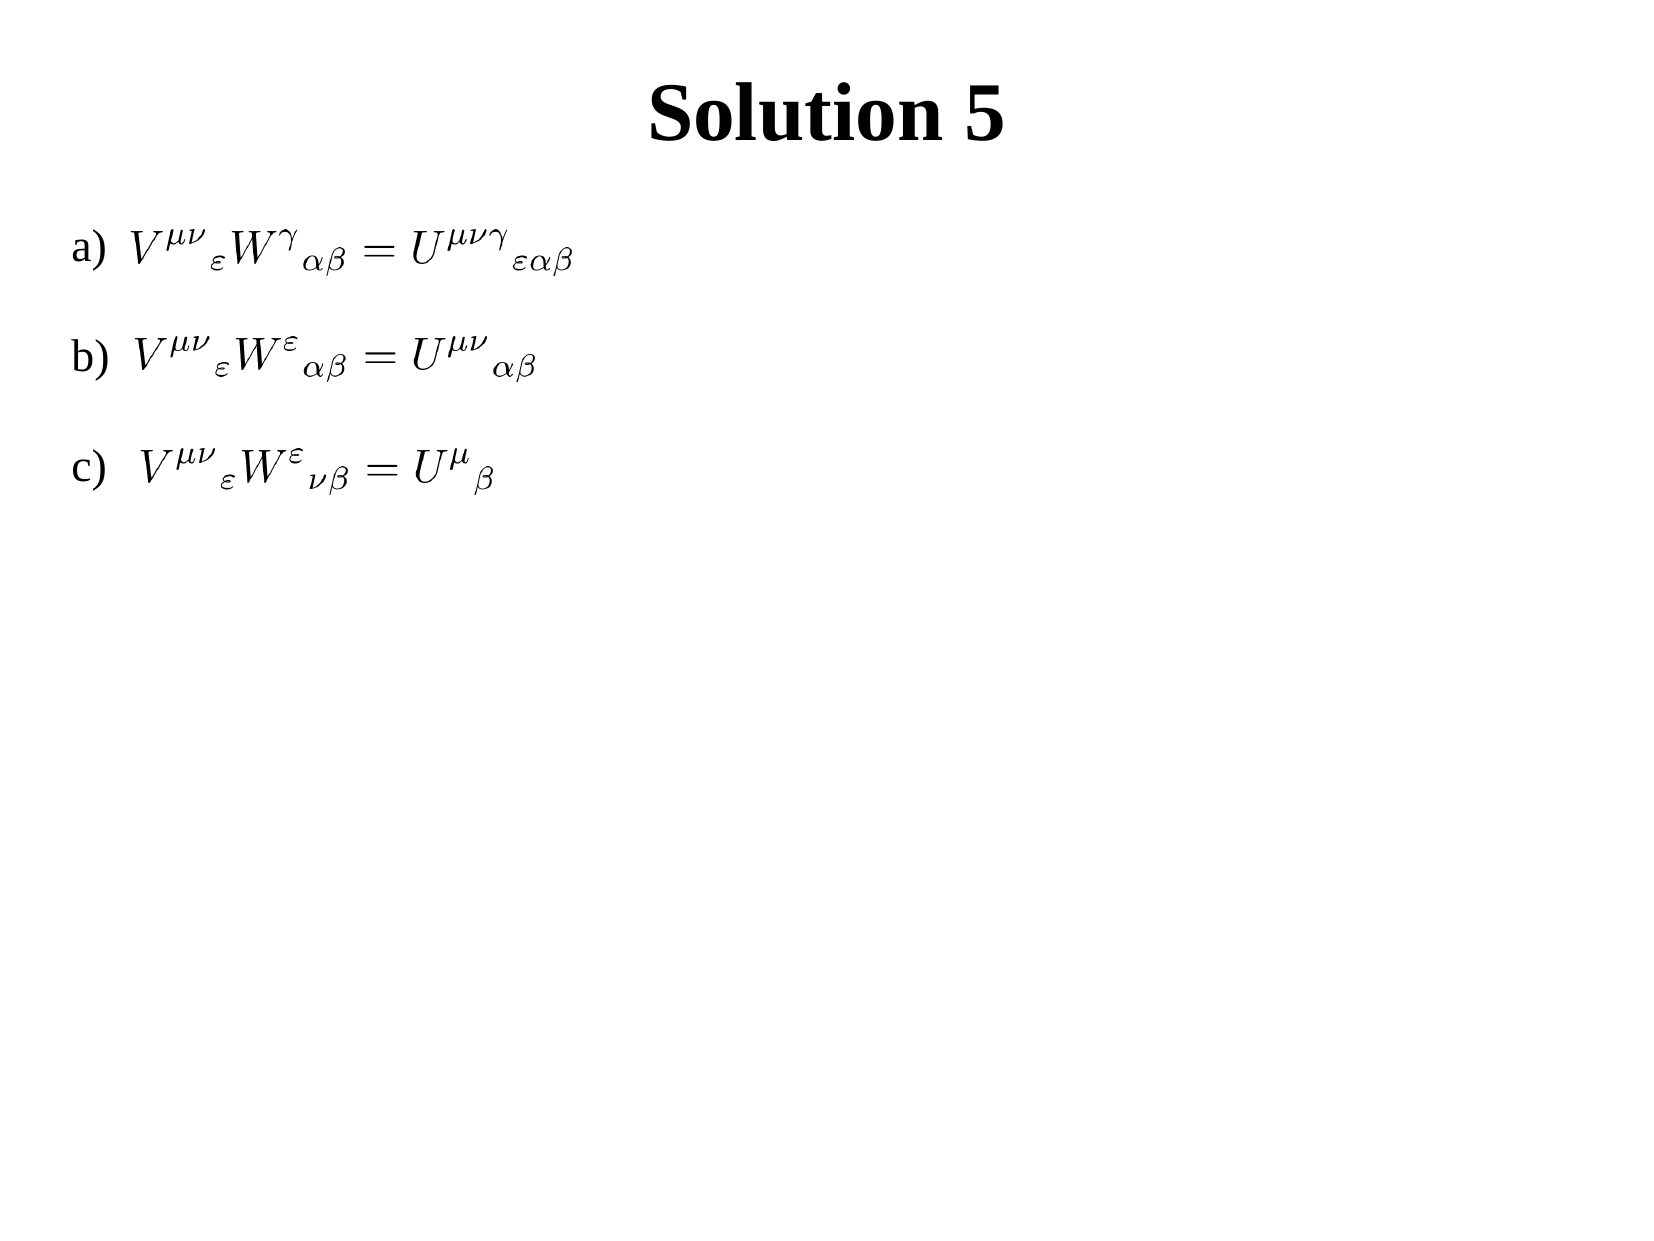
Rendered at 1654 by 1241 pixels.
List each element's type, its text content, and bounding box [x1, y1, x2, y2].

title Solution 5 [82, 49, 1571, 153]
picture [130, 229, 572, 276]
picture [140, 448, 493, 495]
picture [134, 336, 535, 383]
list [56, 153, 1605, 499]
